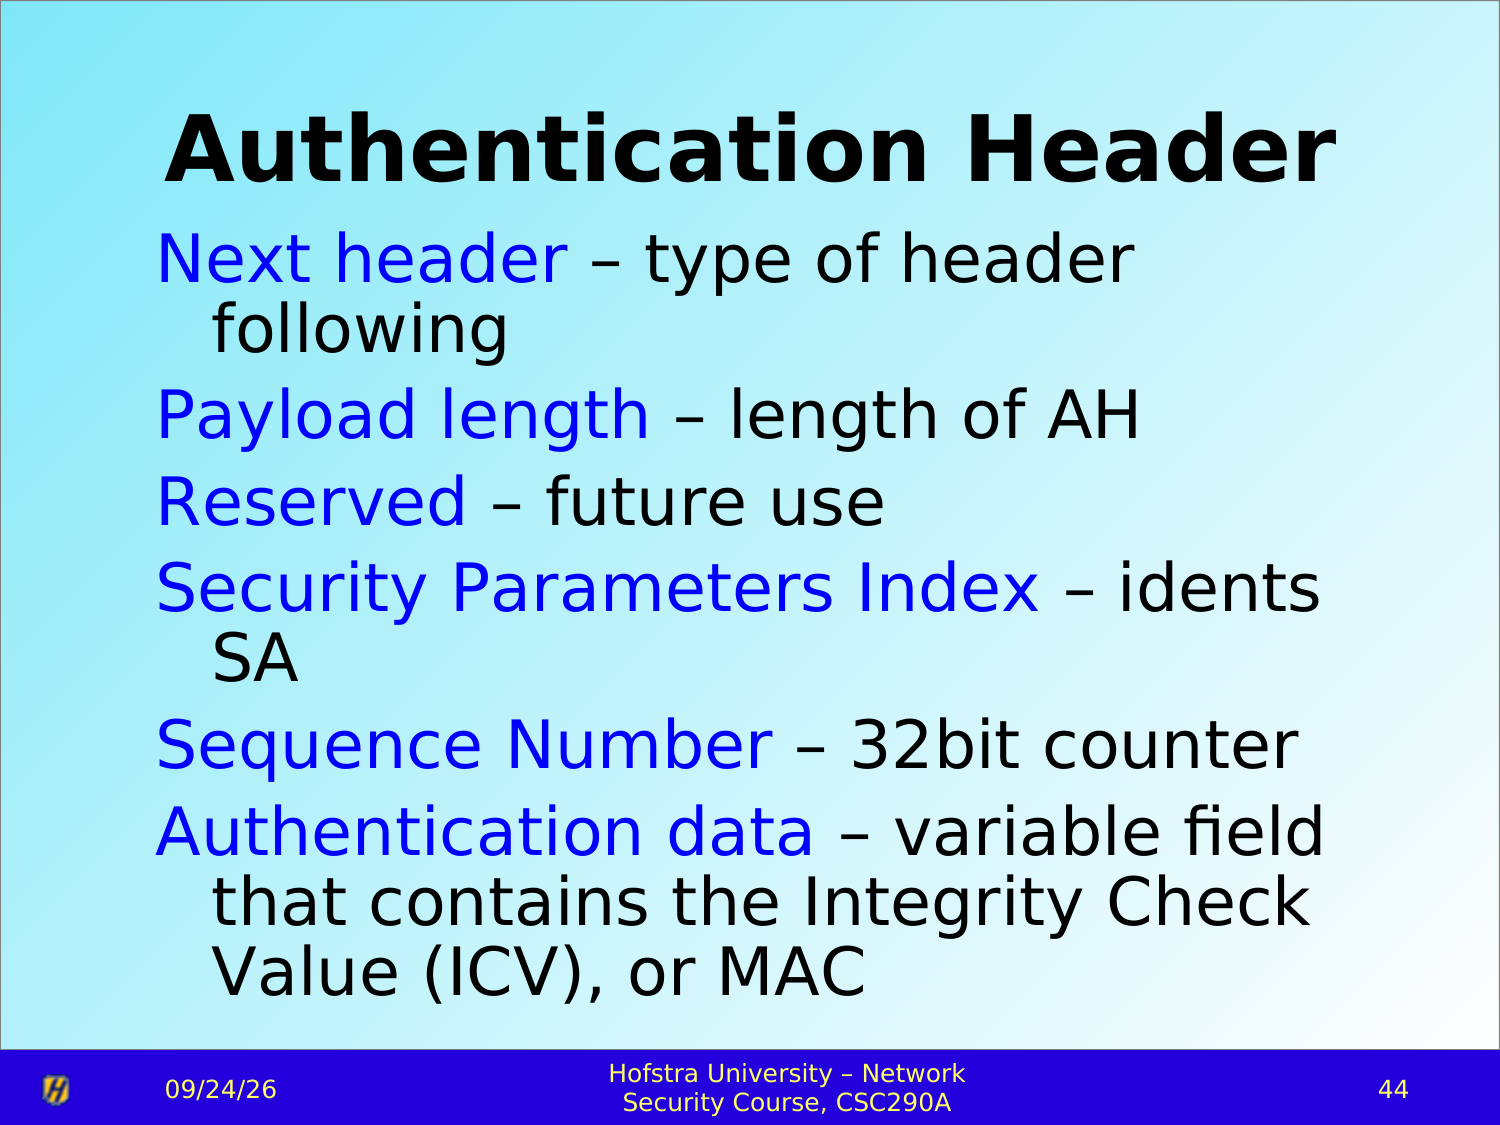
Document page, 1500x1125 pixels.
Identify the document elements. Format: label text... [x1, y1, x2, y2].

title Authentication Header [112, 85, 1391, 212]
picture [37, 1072, 76, 1110]
list Next header – type of header following Payload length – length of AH Reserved – future use Security Parameters Index – idents SA Sequence Number – 32bit counter Authentication data – variable field that contains the Integrity Check Value (ICV), or MAC [140, 218, 1416, 1025]
